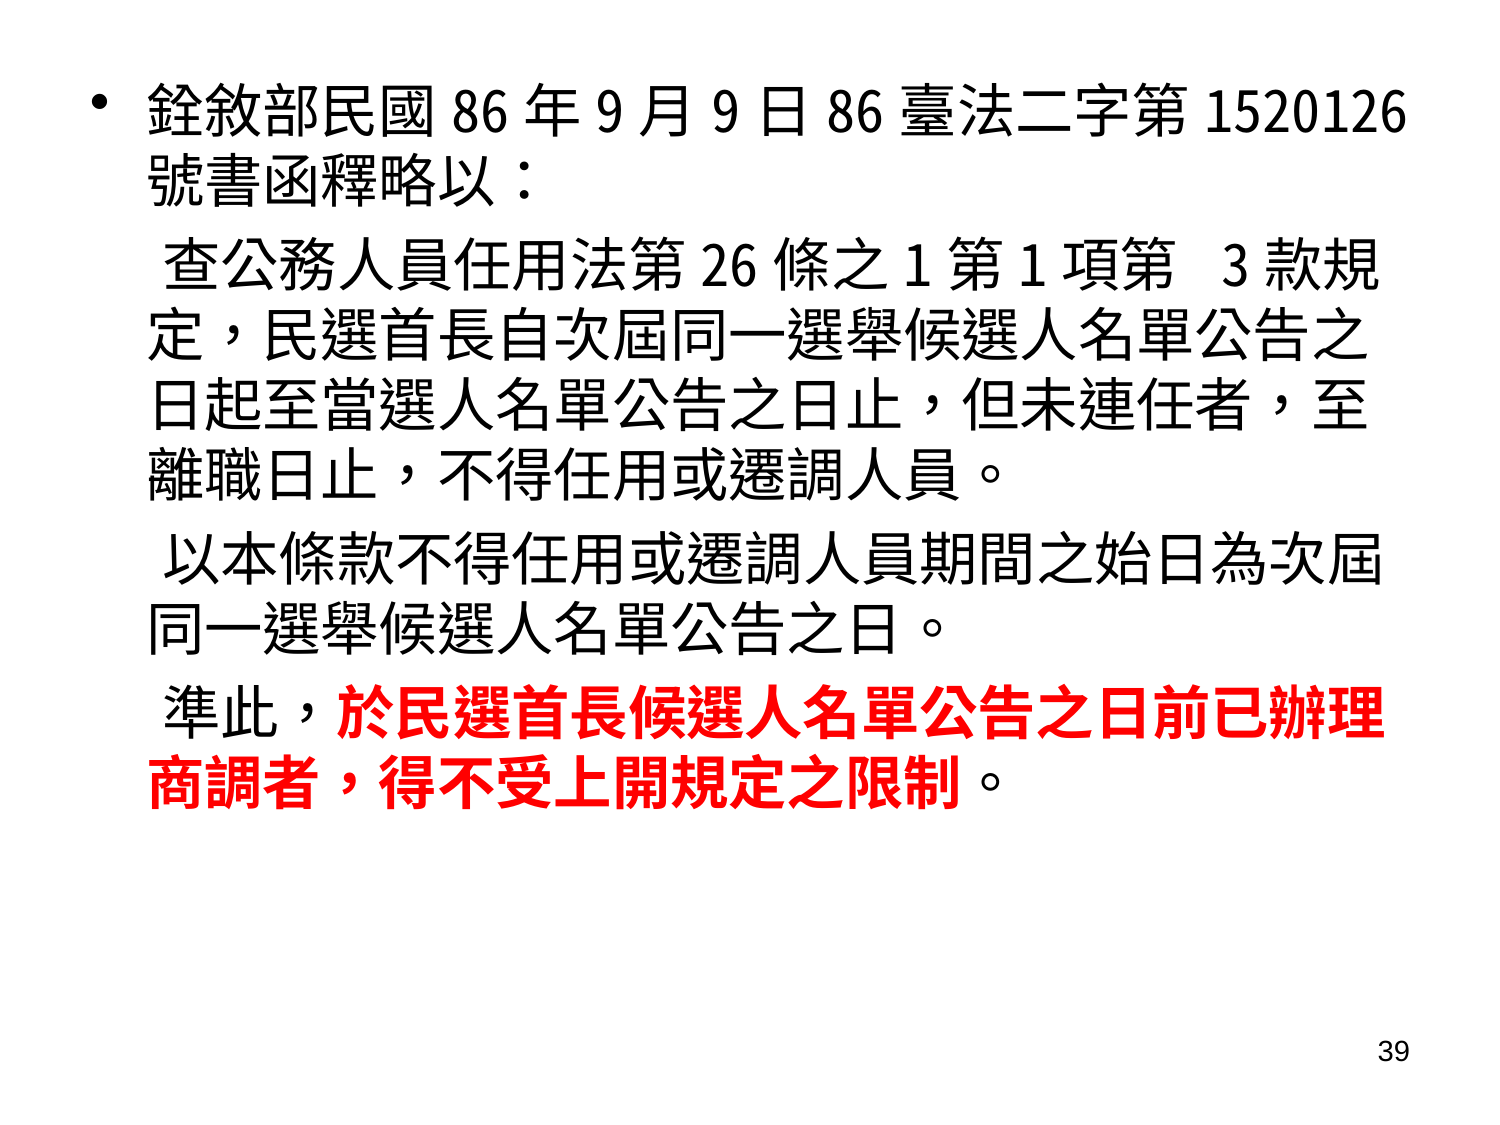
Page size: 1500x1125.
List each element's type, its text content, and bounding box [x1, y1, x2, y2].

list 銓敘部民國86年9月9日86臺法二字第1520126號書函釋略以： 查公務人員任用法第26條之1第1項第 3款規定，民選首長自次屆同一選舉候選人名單公告之日起至當選人名單公告之日止，但未連任者，至離職日止，不得任用或遷調人員。 以本條款不得任用或遷調人員期間之始日為次屆同一選舉候選人名單公告之日。 準此，於民選首長候選人名單公告之日前已辦理商調者，得不受上開規定之限制。 [75, 66, 1426, 1005]
